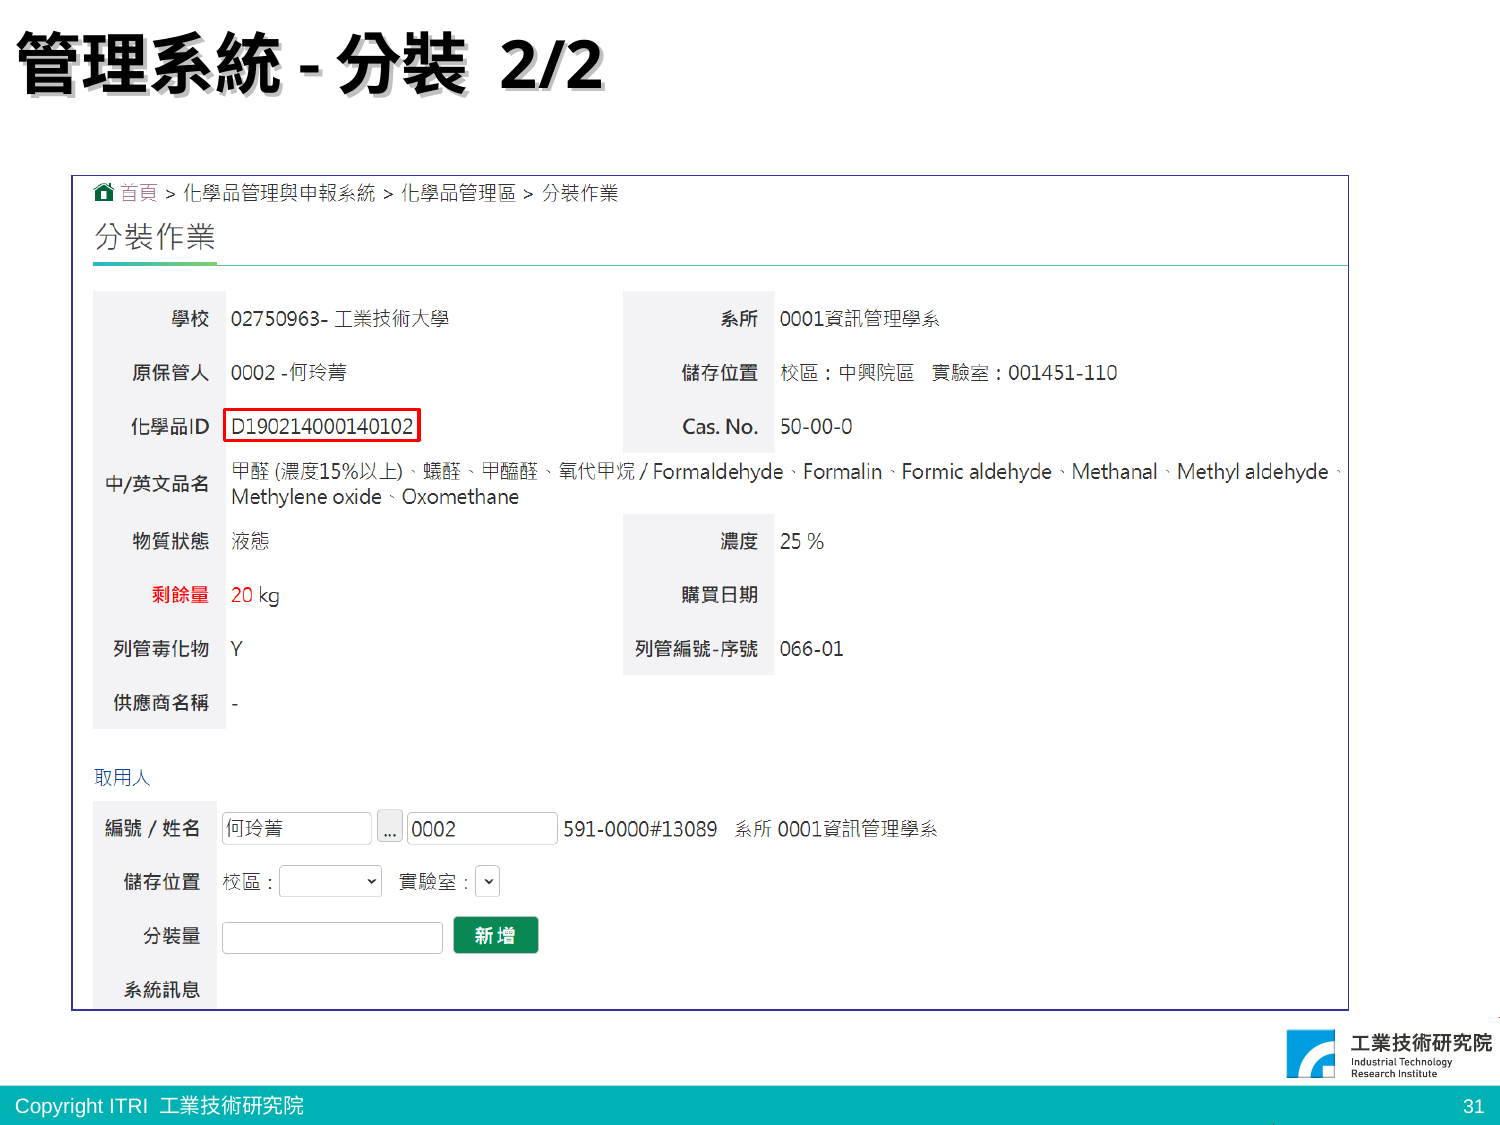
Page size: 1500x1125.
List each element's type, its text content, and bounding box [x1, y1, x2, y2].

picture [72, 176, 1348, 1010]
text_box 管理系統-分裝 2/2 [0, 0, 1150, 123]
text_box <編號> [1406, 1085, 1500, 1125]
